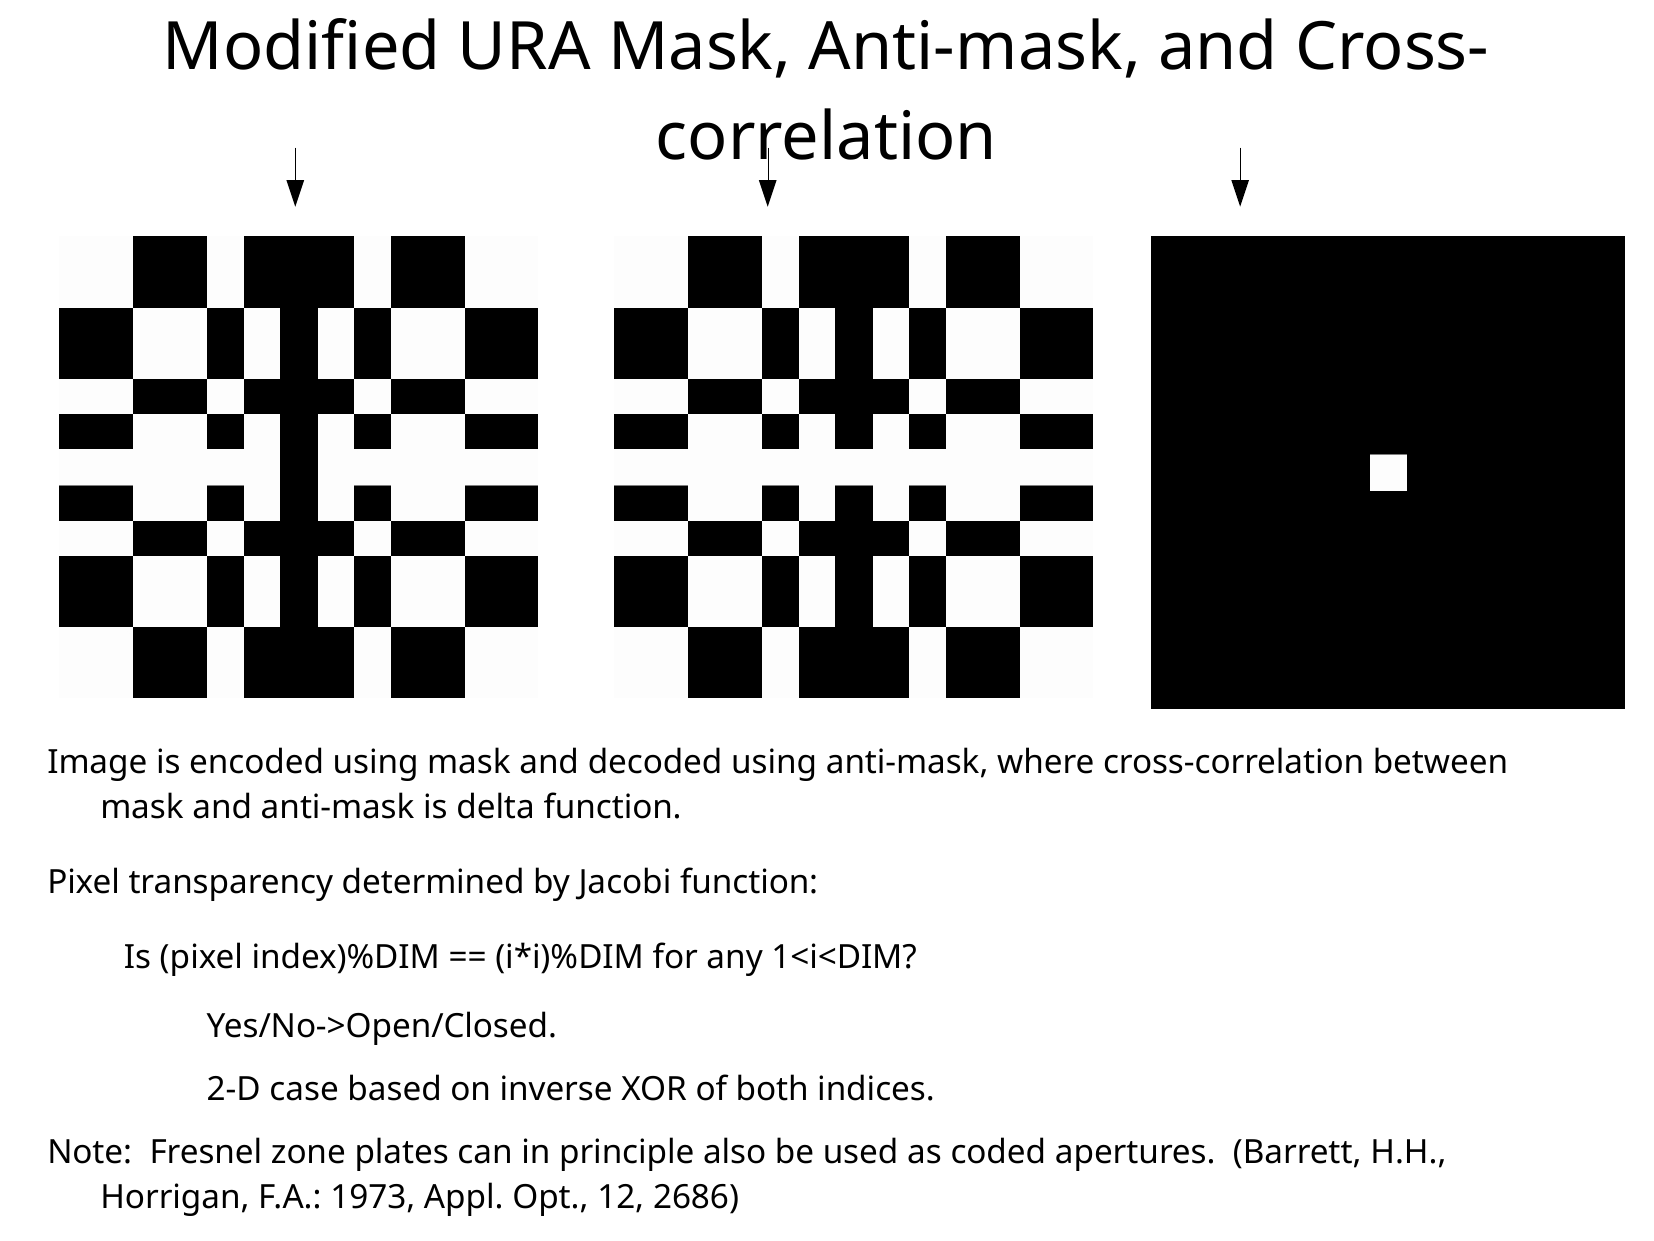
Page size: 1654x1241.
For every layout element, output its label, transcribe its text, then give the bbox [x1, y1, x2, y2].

picture [1151, 236, 1625, 709]
picture [59, 236, 538, 698]
list Image is encoded using mask and decoded using anti-mask, where cross-correlation between mask and anti-mask is delta function. Pixel transparency determined by Jacobi function: Is (pixel index)%DIM == (i*i)%DIM for any 1<i<DIM? Yes/No->Open/Closed. 2-D case based on inverse XOR of both indices. Note: Fresnel zone plates can in principle also be used as coded apertures. (Barrett, H.H., Horrigan, F.A.: 1973, Appl. Opt., 12, 2686) [29, 738, 1595, 1211]
title Modified URA Mask, Anti-mask, and Cross-correlation [29, 0, 1625, 178]
picture [614, 236, 1093, 698]
